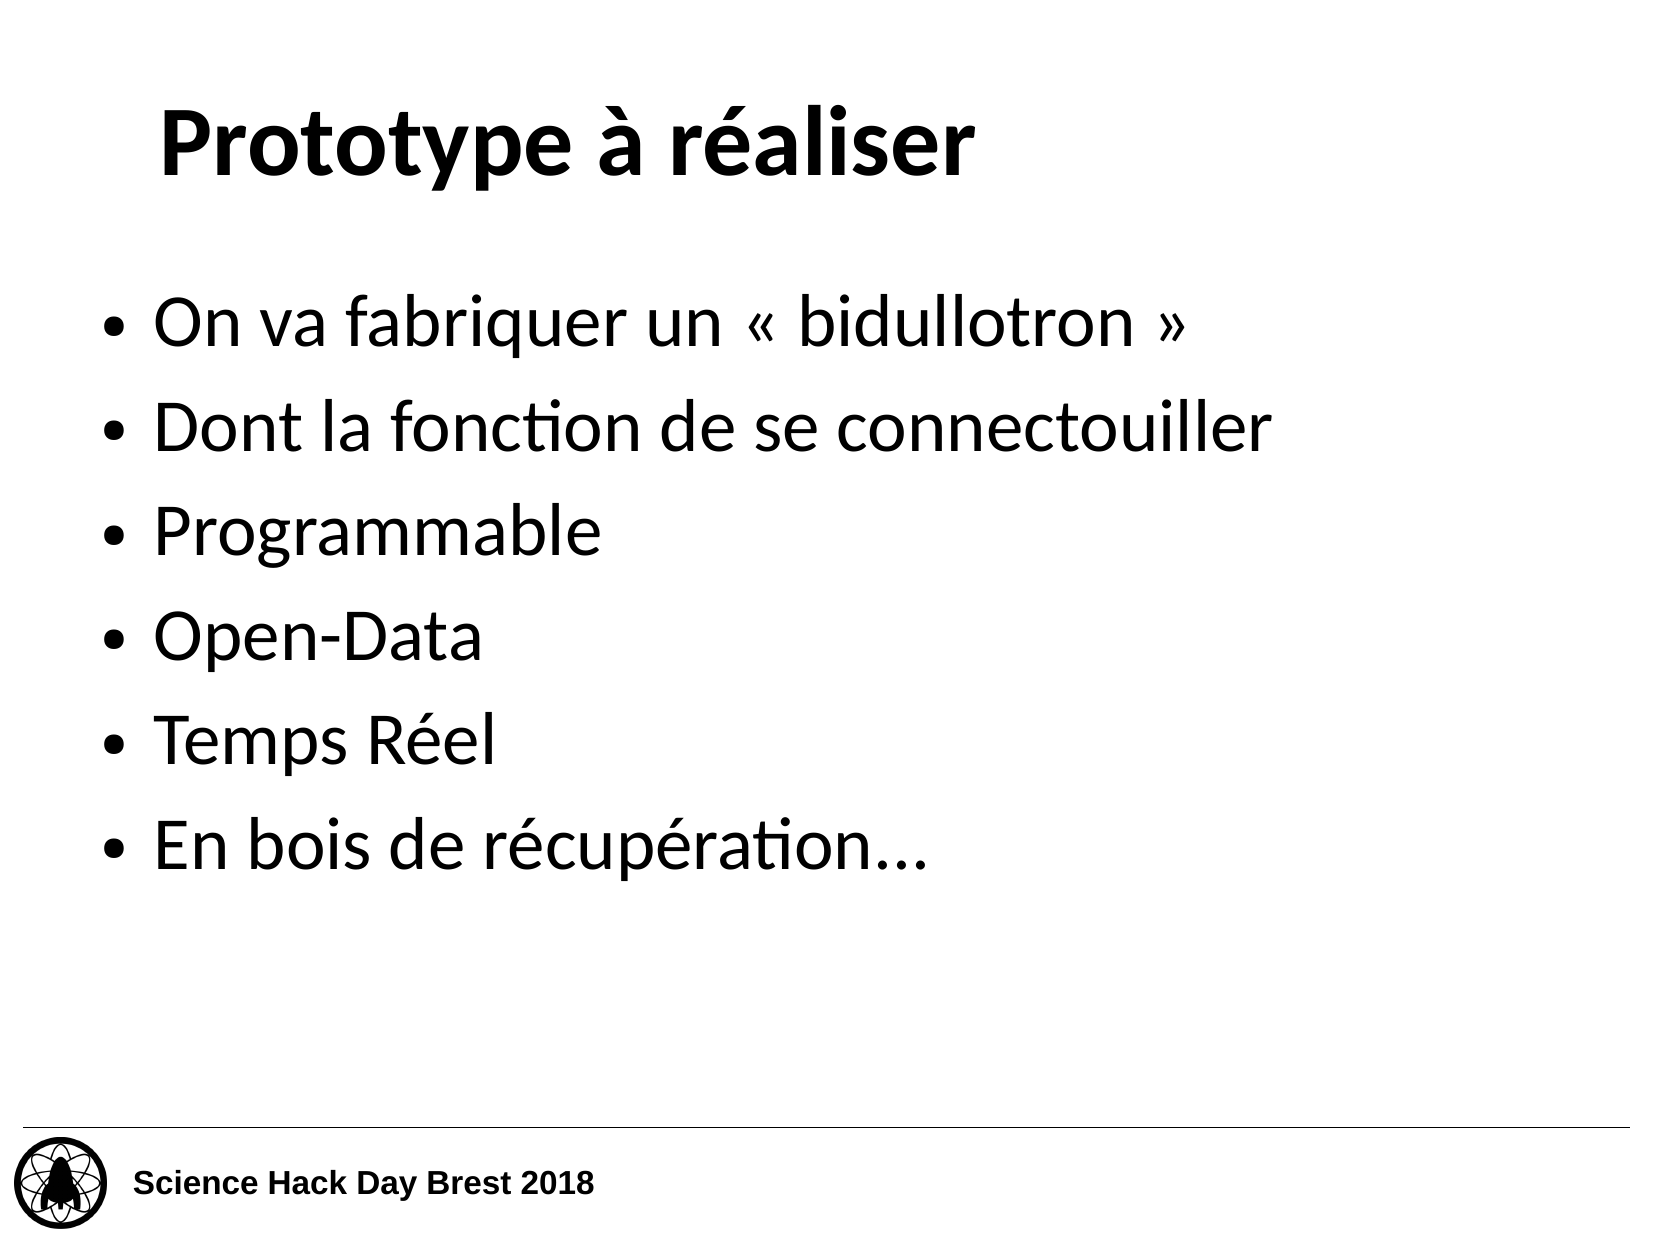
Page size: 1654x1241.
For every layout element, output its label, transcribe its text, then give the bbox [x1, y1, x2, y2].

picture [14, 1137, 107, 1230]
text_box Science Hack Day Brest 2018 [118, 1157, 1040, 1211]
title Prototype à réaliser [11, 47, 1347, 255]
list On va fabriquer un « bidullotron » Dont la fonction de se connectouiller Programmable Open-Data Temps Réel En bois de récupération... [82, 290, 1571, 1109]
